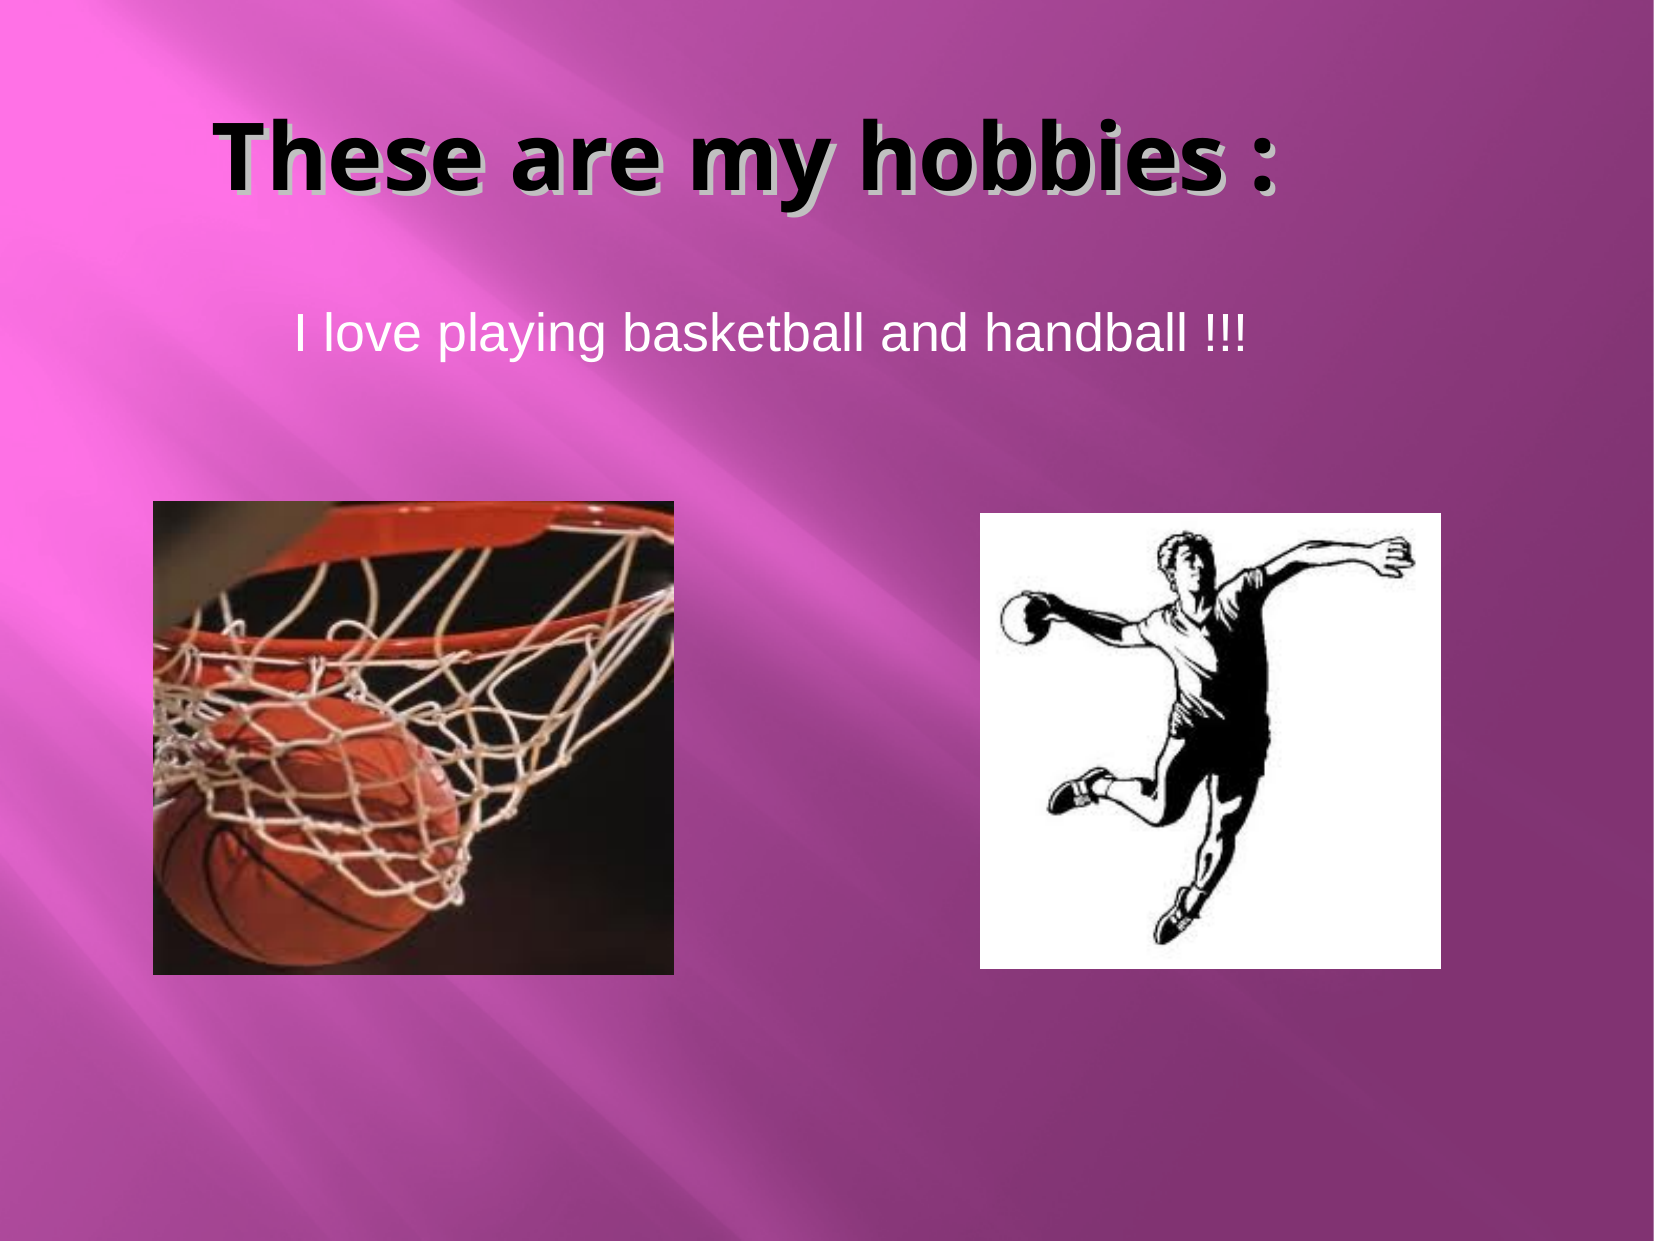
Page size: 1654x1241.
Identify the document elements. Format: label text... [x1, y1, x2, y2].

title These are my hobbies : [0, 49, 1489, 257]
picture [980, 513, 1441, 969]
list I love playing basketball and handball !!! [200, 289, 1430, 420]
picture [153, 501, 674, 975]
